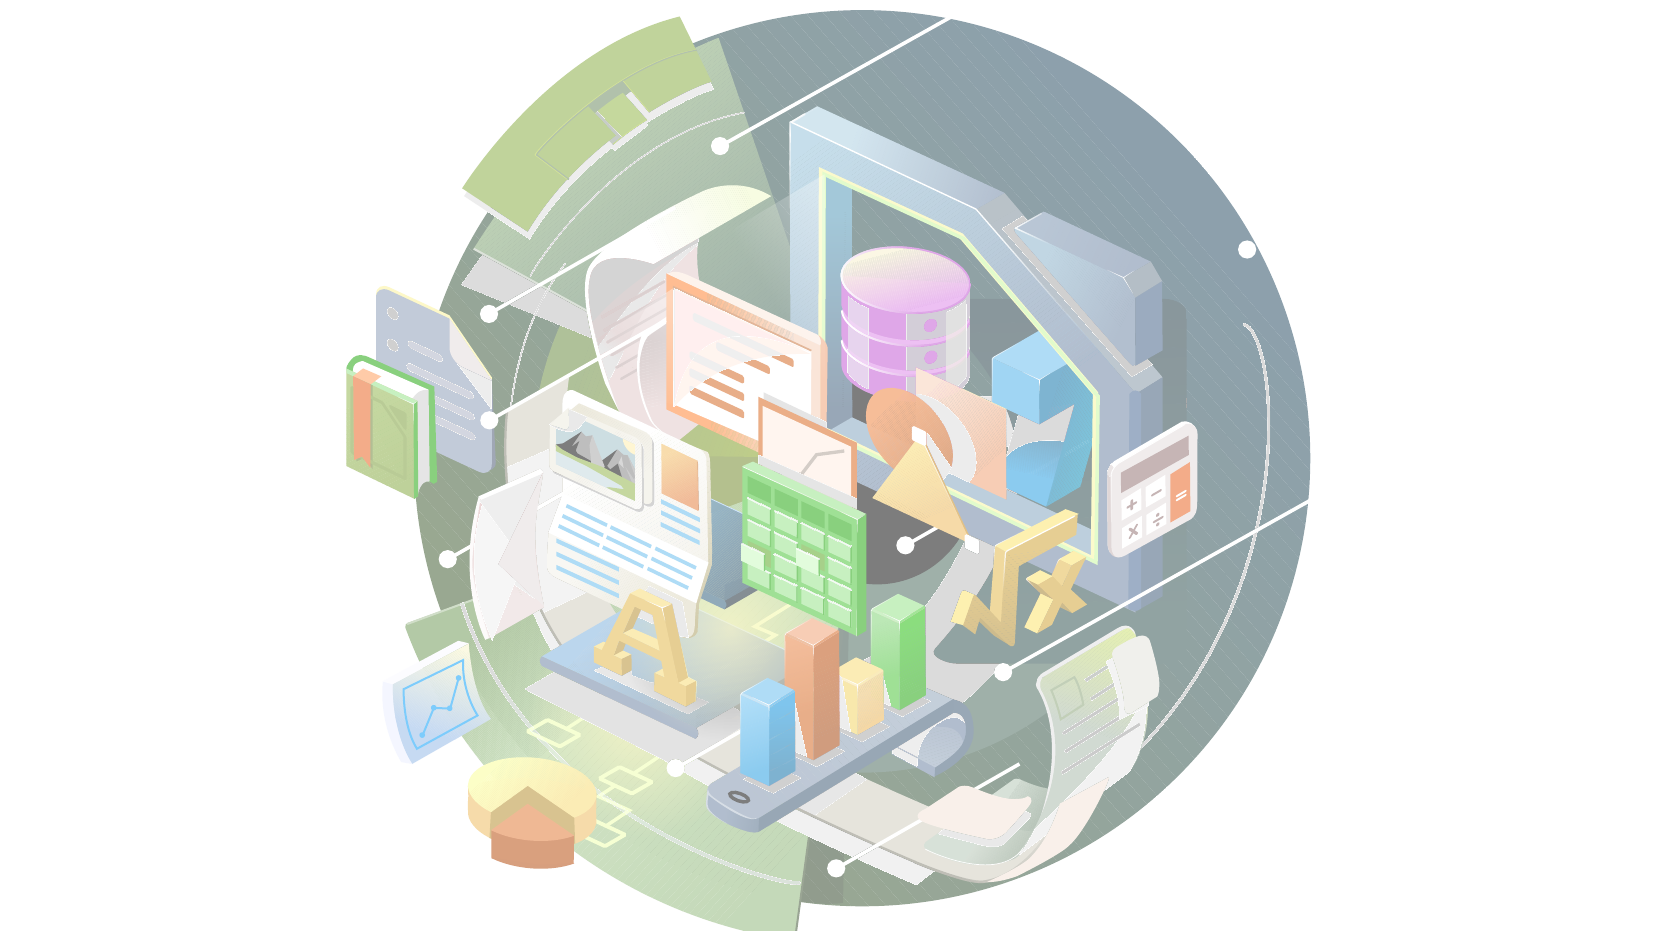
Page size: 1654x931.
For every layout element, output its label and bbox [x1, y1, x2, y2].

picture [346, 10, 1324, 931]
